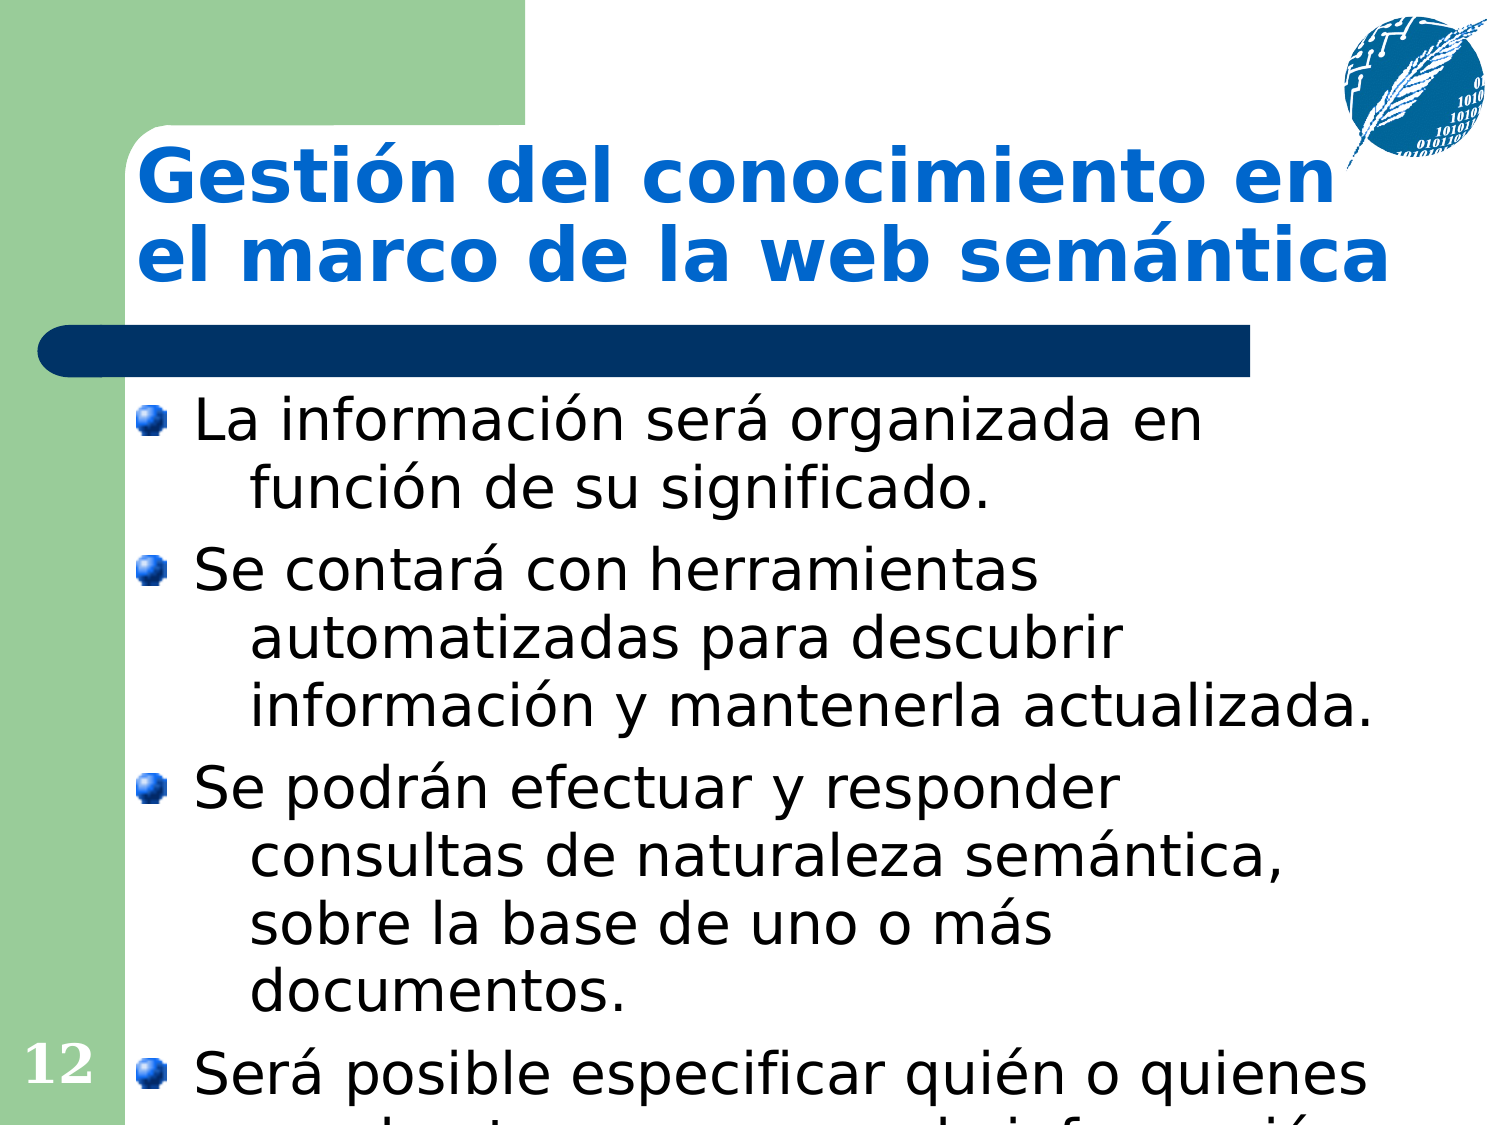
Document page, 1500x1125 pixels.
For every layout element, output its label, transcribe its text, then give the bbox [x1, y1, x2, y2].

title Gestión del conocimiento en el marco de la web semántica [136, 135, 1413, 302]
picture [1433, 139, 1440, 147]
picture [1416, 140, 1425, 149]
picture [1341, 15, 1487, 172]
list La información será organizada en función de su significado. Se contará con herramientas automatizadas para descubrir información y mantenerla actualizada. Se podrán efectuar y responder consultas de naturaleza semántica, sobre la base de uno o más documentos. Será posible especificar quién o quienes pueden tener acceso a la información. [136, 386, 1399, 1108]
picture [1436, 127, 1450, 136]
picture [1427, 138, 1431, 148]
